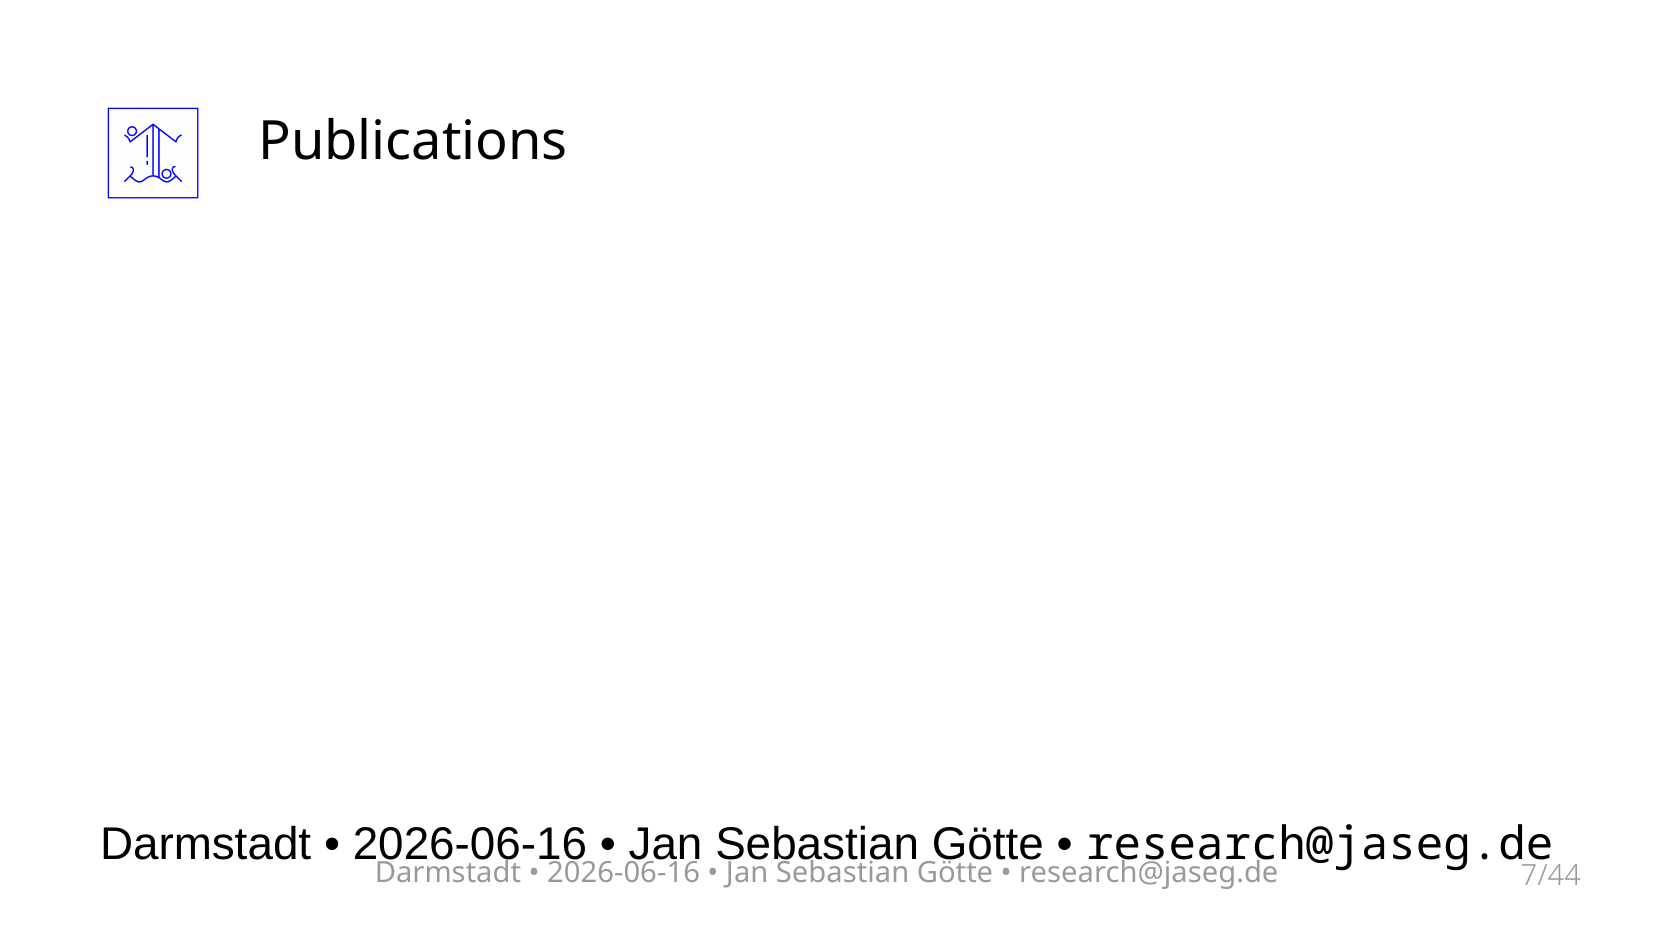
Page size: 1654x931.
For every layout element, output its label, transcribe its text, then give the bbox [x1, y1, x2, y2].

picture [99, 99, 207, 207]
text_box Publications [243, 93, 1543, 213]
text_box Darmstadt • 2026-06-16 • Jan Sebastian Götte • research@jaseg.de [82, 797, 1571, 886]
